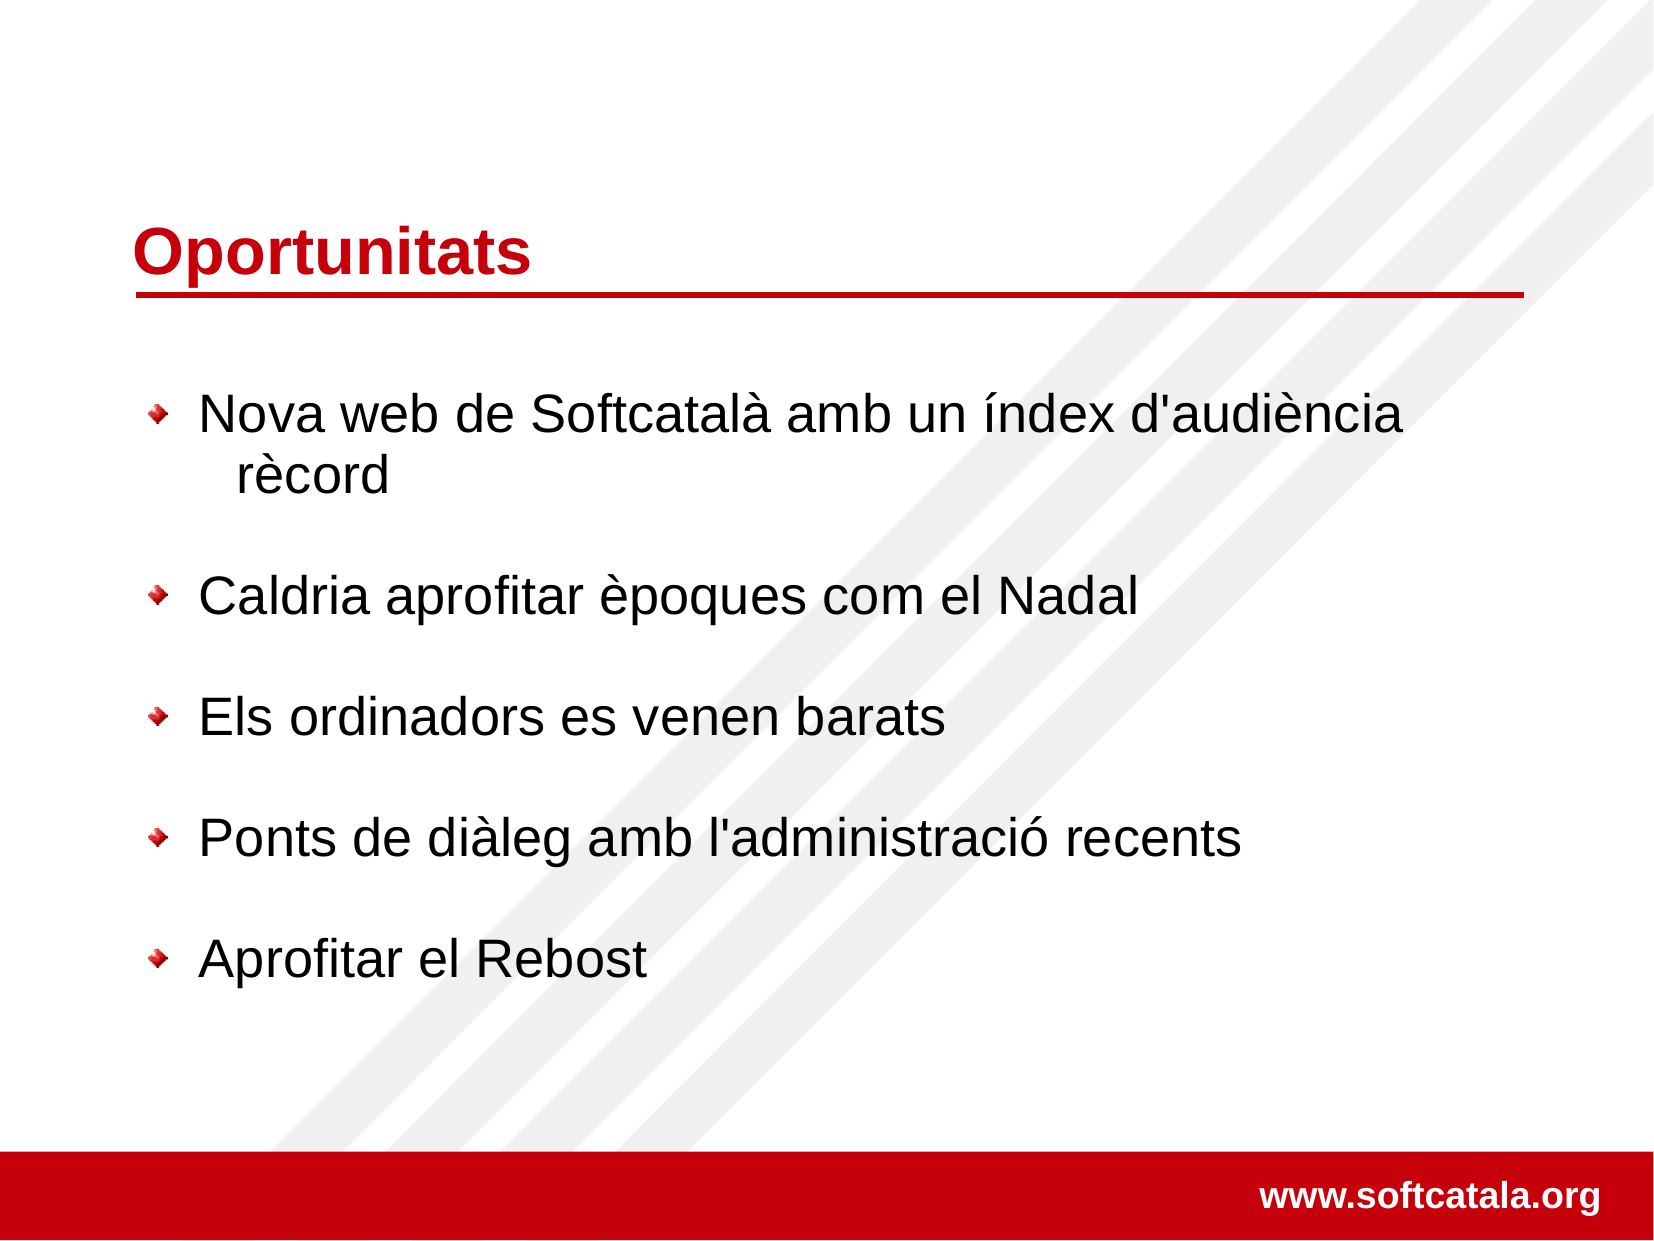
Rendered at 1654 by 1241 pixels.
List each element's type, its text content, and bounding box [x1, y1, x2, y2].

text_box www.softcatala.org [0, 1151, 1654, 1241]
text_box Oportunitats [118, 206, 1501, 297]
picture [0, 0, 1654, 1151]
text_box Nova web de Softcatalà amb un índex d'audiència rècord Caldria aprofitar èpoques com el Nadal Els ordinadors es venen barats Ponts de diàleg amb l'administració recents Aprofitar el Rebost [88, 376, 1536, 1182]
